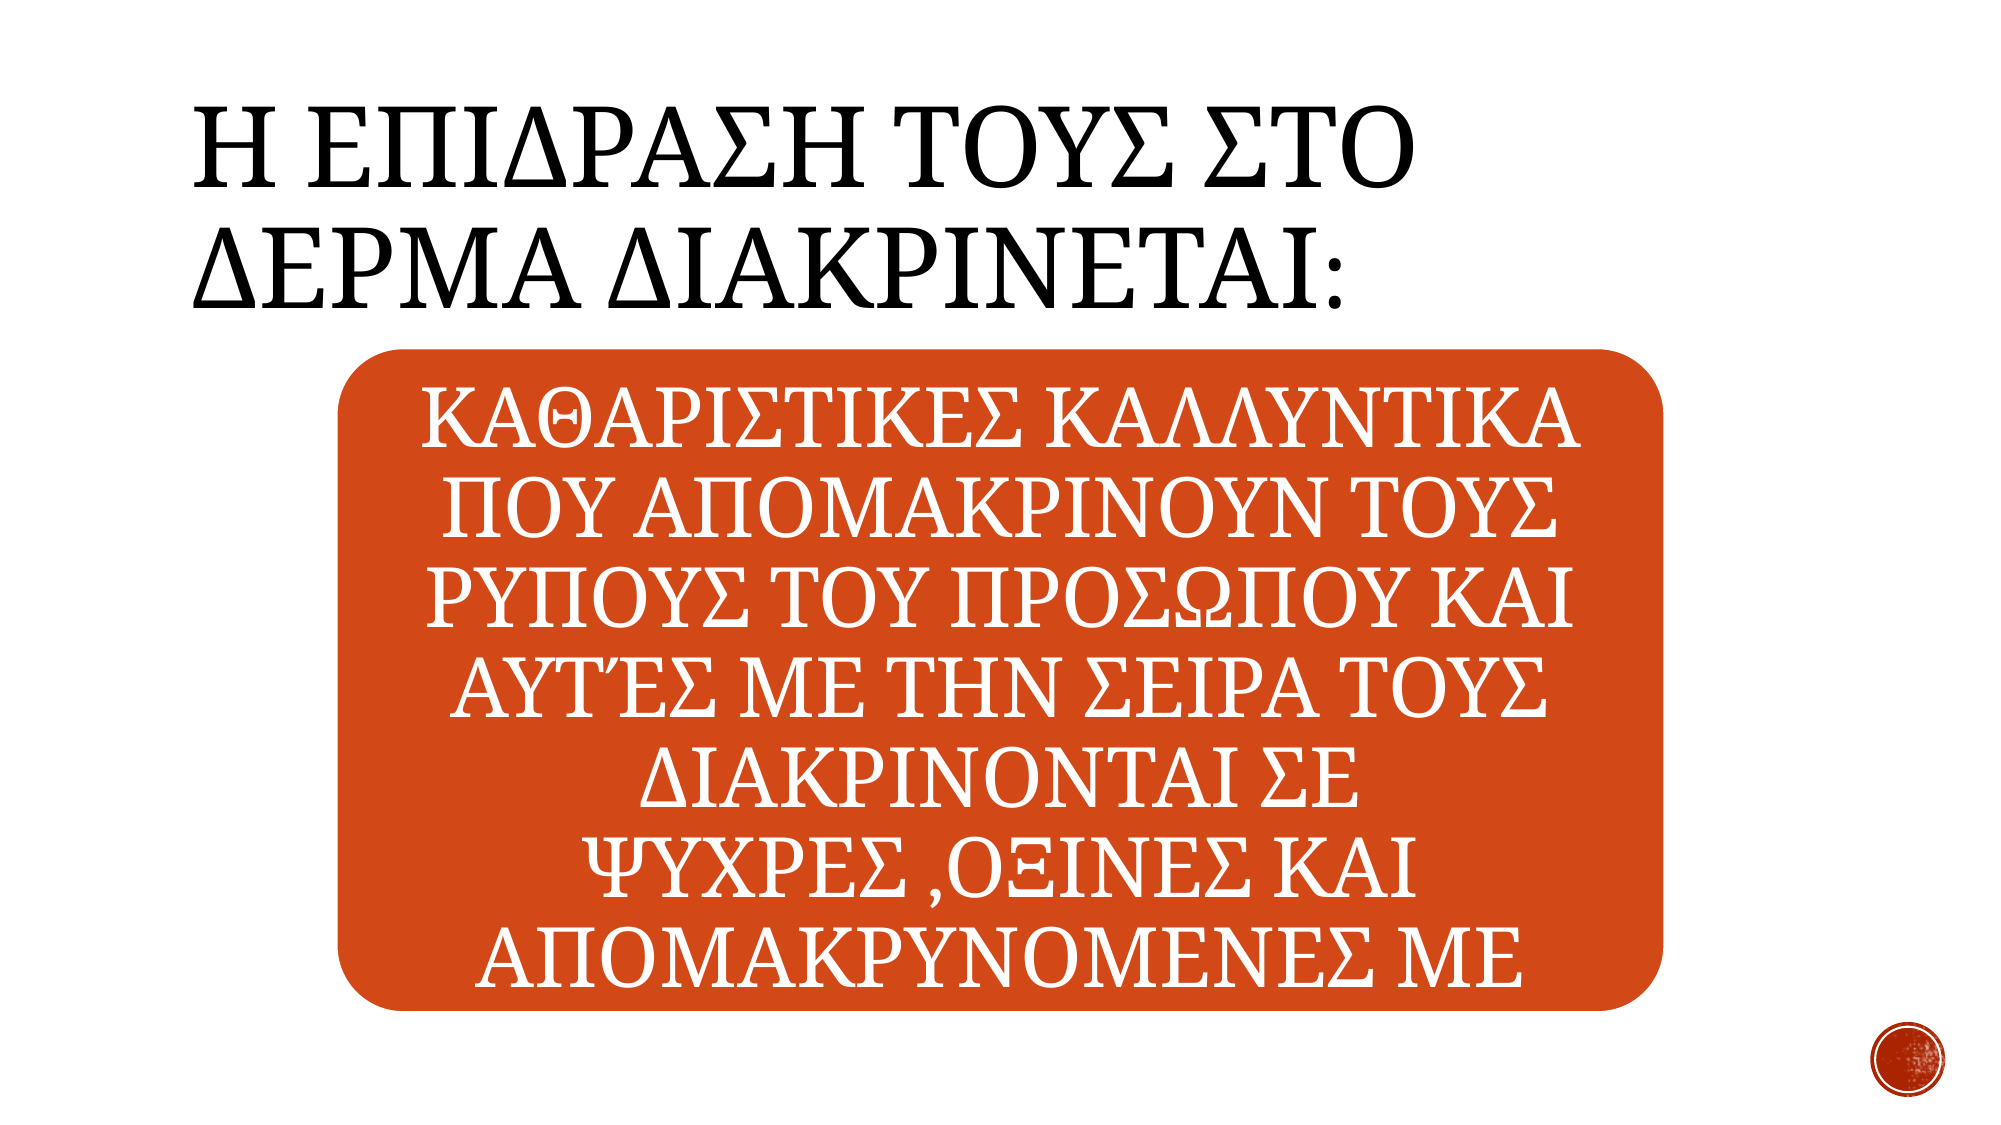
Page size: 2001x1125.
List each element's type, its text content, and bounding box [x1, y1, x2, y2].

title Η ΕΠΙΔΡΑΣΗ ΤΟΥΣ ΣΤΟ ΔΕΡΜΑ ΔΙΑΚΡΙΝΕΤΑΙ: [175, 79, 1826, 344]
text_box ΚΑΘΑΡΙΣΤΙΚΕΣ ΚΑΛΛΥΝΤΙΚΑ ΠΟΥ ΑΠΟΜΑΚΡΙΝΟΥΝ ΤΟΥΣ ΡΥΠΟΥΣ ΤΟΥ ΠΡΟΣΩΠΟΥ ΚΑΙ ΑΥΤΈΣ ΜΕ ΤΗΝ ΣΕΙΡΑ ΤΟΥΣ ΔΙΑΚΡΙΝΟΝΤΑΙ ΣΕ ΨΥΧΡΕΣ ,ΟΞΙΝΕΣ ΚΑΙ ΑΠΟΜΑΚΡΥΝΟΜΕΝΕΣ ΜΕ ΝΕΡΟ [336, 348, 1665, 1013]
